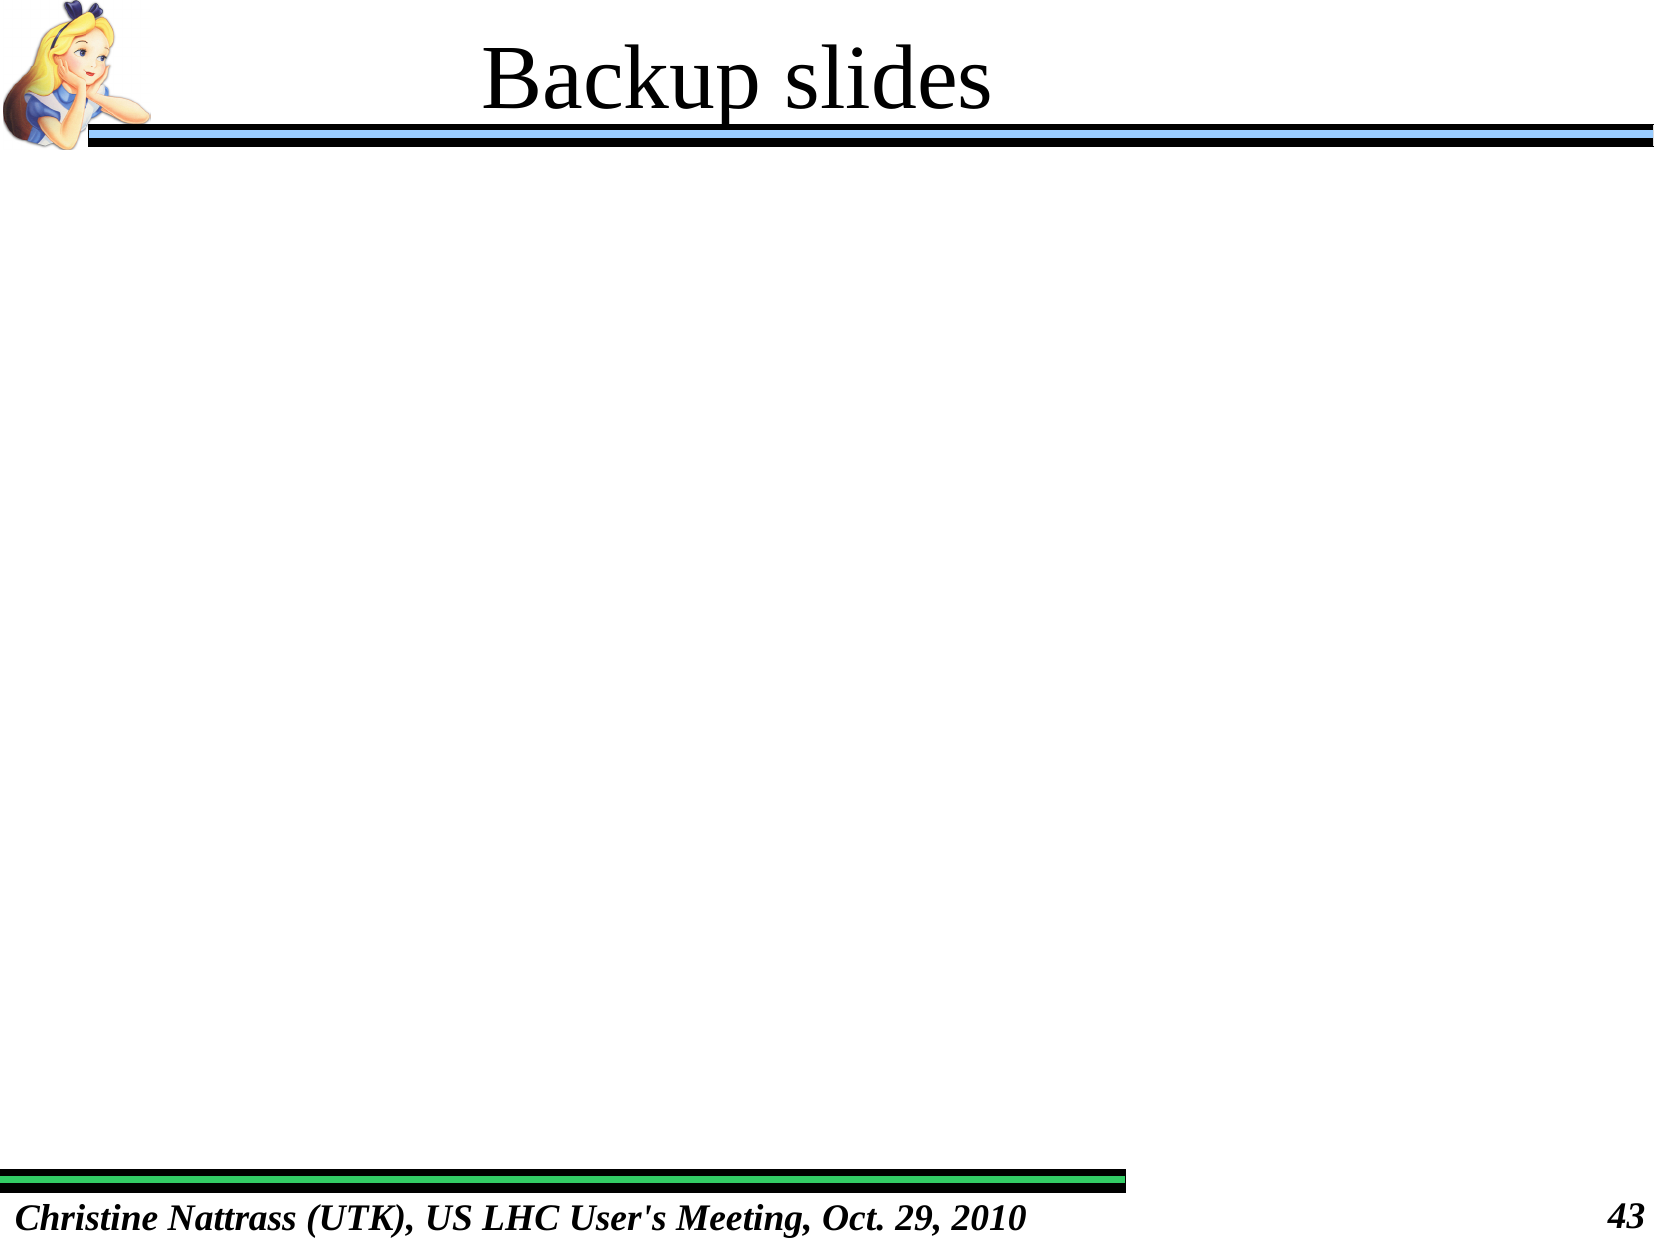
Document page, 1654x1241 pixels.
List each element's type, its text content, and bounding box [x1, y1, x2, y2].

title Backup slides [0, 8, 1482, 147]
picture [3, 0, 151, 8]
